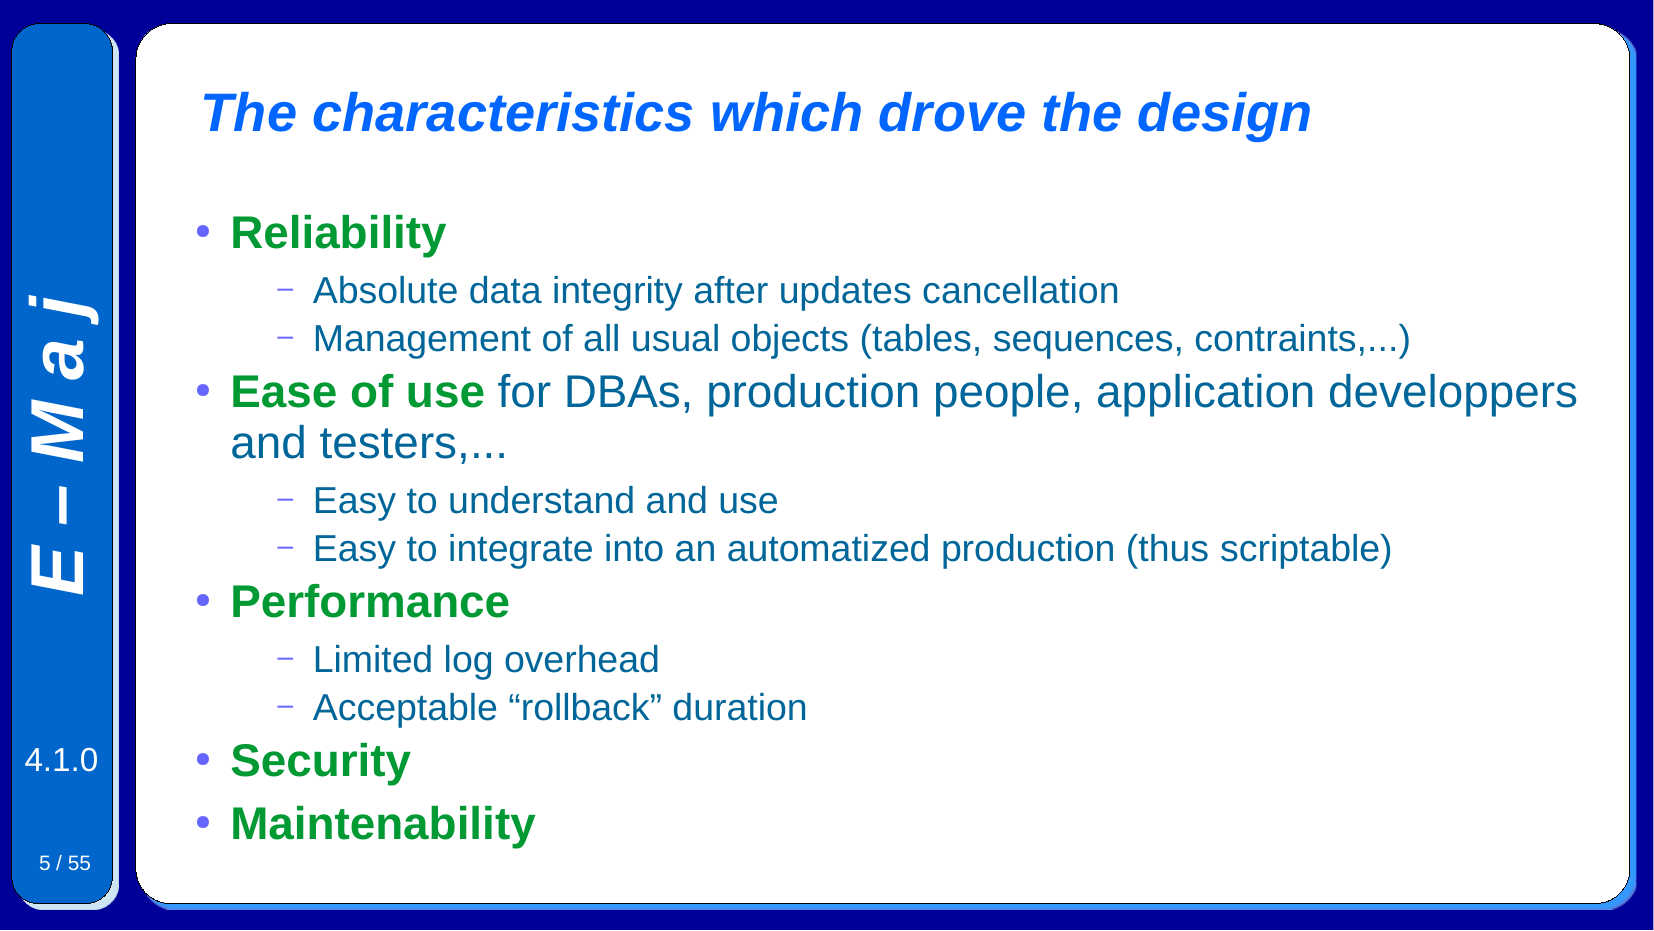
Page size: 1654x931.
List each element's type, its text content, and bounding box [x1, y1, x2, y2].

title The characteristics which drove the design [200, 34, 1575, 191]
list Reliability Absolute data integrity after updates cancellation Management of all usual objects (tables, sequences, contraints,...) Ease of use for DBAs, production people, application developpers and testers,... Easy to understand and use Easy to integrate into an automatized production (thus scriptable) Performance Limited log overhead Acceptable “rollback” duration Security Maintenability [177, 206, 1587, 849]
